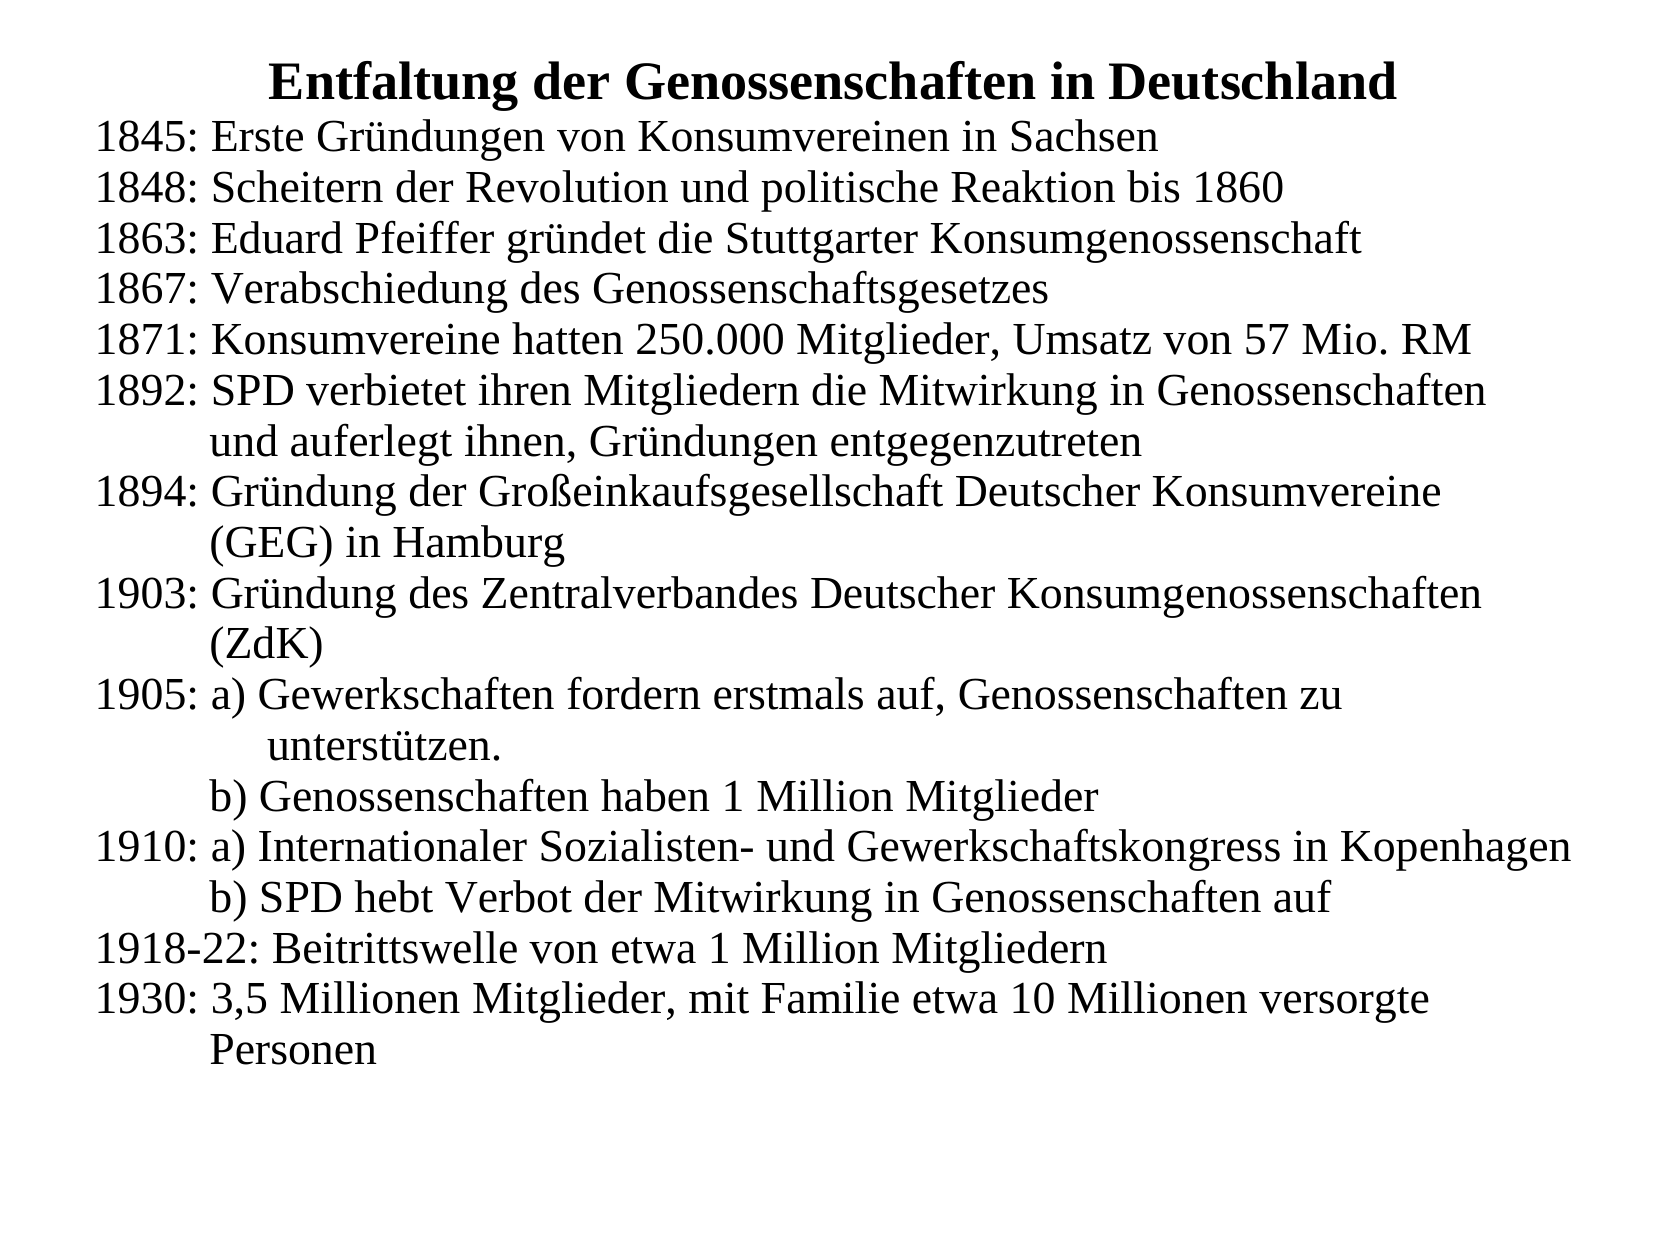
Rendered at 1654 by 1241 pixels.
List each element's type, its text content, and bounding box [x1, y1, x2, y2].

text_box Entfaltung der Genossenschaften in Deutschland 1845: Erste Gründungen von Konsumvereinen in Sachsen 1848: Scheitern der Revolution und politische Reaktion bis 1860 1863: Eduard Pfeiffer gründet die Stuttgarter Konsumgenossenschaft 1867: Verabschiedung des Genossenschaftsgesetzes 1871: Konsumvereine hatten 250.000 Mitglieder, Umsatz von 57 Mio. RM 1892: SPD verbietet ihren Mitgliedern die Mitwirkung in Genossenschaften und auferlegt ihnen, Gründungen entgegenzutreten 1894: Gründung der Großeinkaufsgesellschaft Deutscher Konsumvereine (GEG) in Hamburg 1903: Gründung des Zentralverbandes Deutscher Konsumgenossenschaften (ZdK) 1905: a) Gewerkschaften fordern erstmals auf, Genossenschaften zu unterstützen. b) Genossenschaften haben 1 Million Mitglieder 1910: a) Internationaler Sozialisten- und Gewerkschaftskongress in Kopenhagen b) SPD hebt Verbot der Mitwirkung in Genossenschaften auf 1918-22: Beitrittswelle von etwa 1 Million Mitgliedern 1930: 3,5 Millionen Mitglieder, mit Familie etwa 10 Millionen versorgte Personen [94, 50, 1583, 1177]
